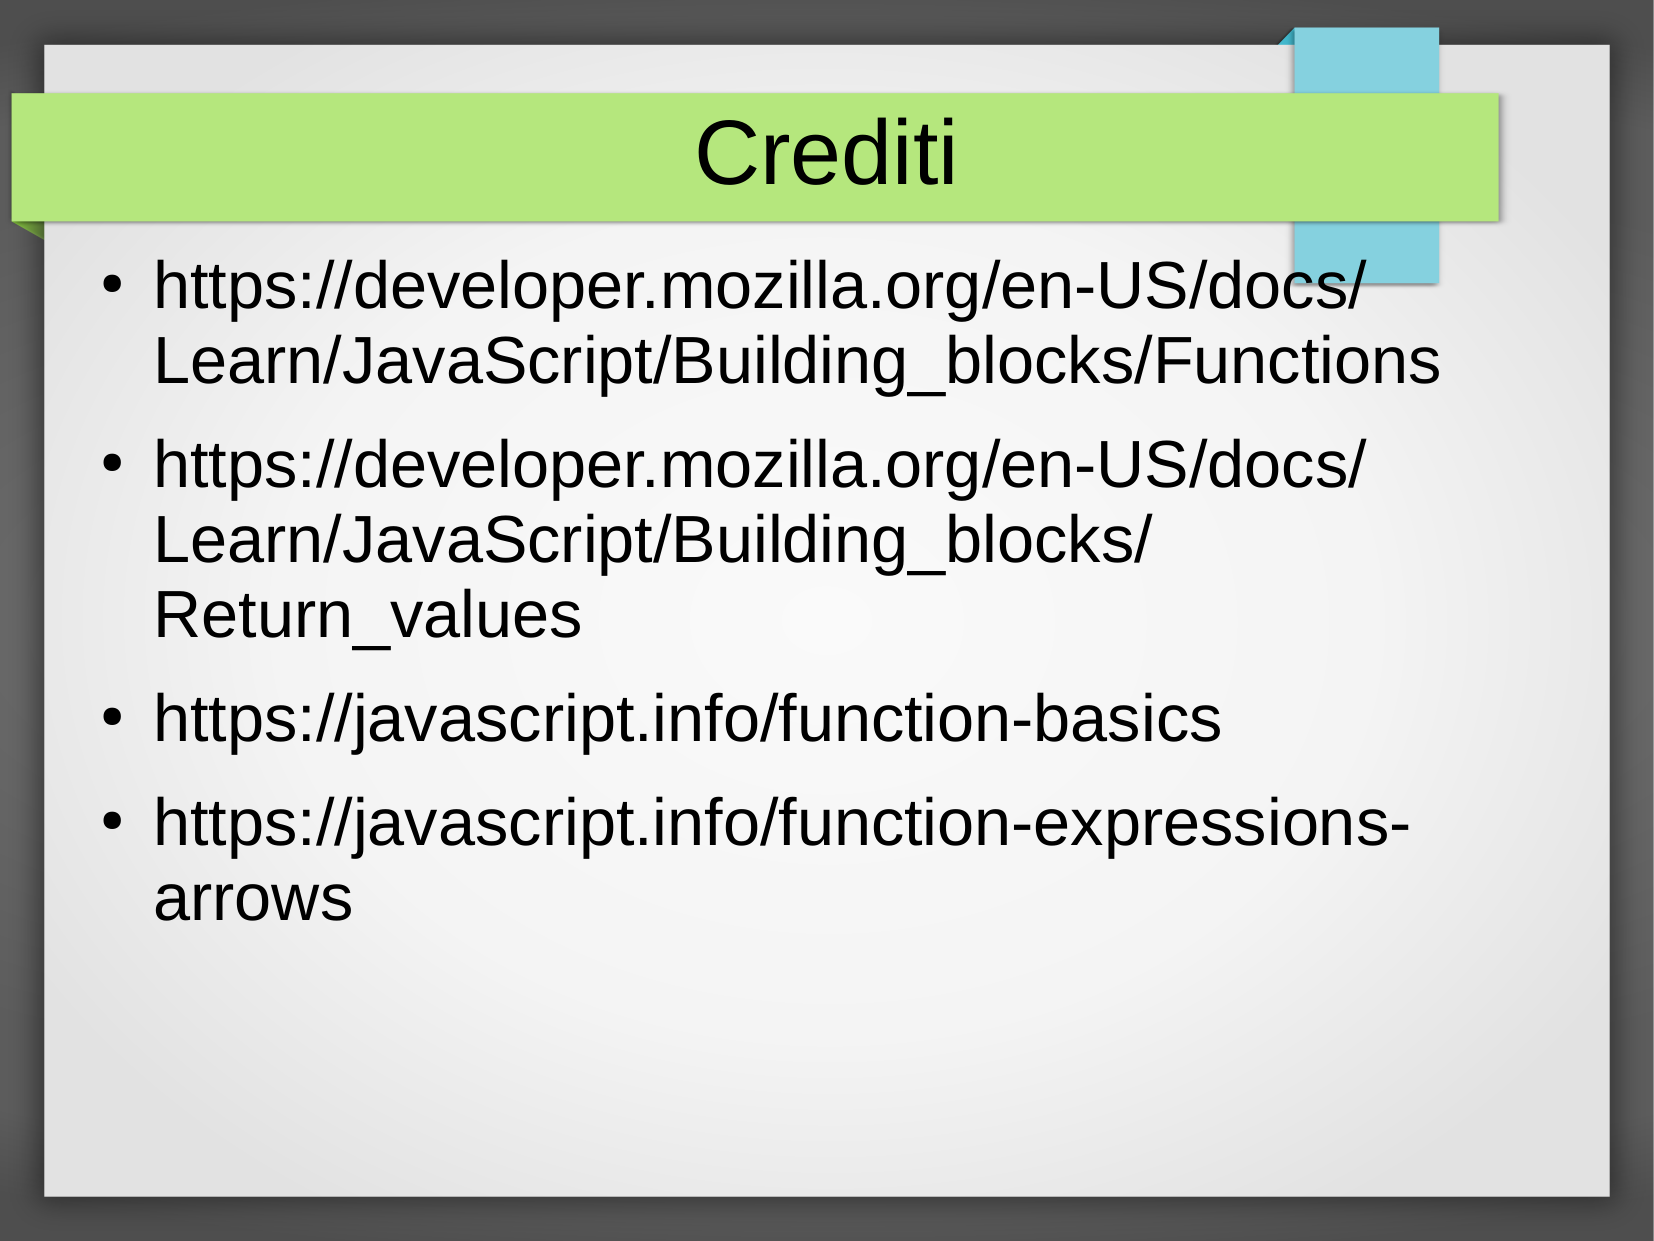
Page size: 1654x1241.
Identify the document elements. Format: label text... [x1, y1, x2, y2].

list https://developer.mozilla.org/en-US/docs/Learn/JavaScript/Building_blocks/Functions https://developer.mozilla.org/en-US/docs/Learn/JavaScript/Building_blocks/Return_values https://javascript.info/function-basics https://javascript.info/function-expressions-arrows [82, 248, 1571, 1146]
picture [0, 0, 1654, 1241]
title Crediti [82, 49, 1571, 248]
